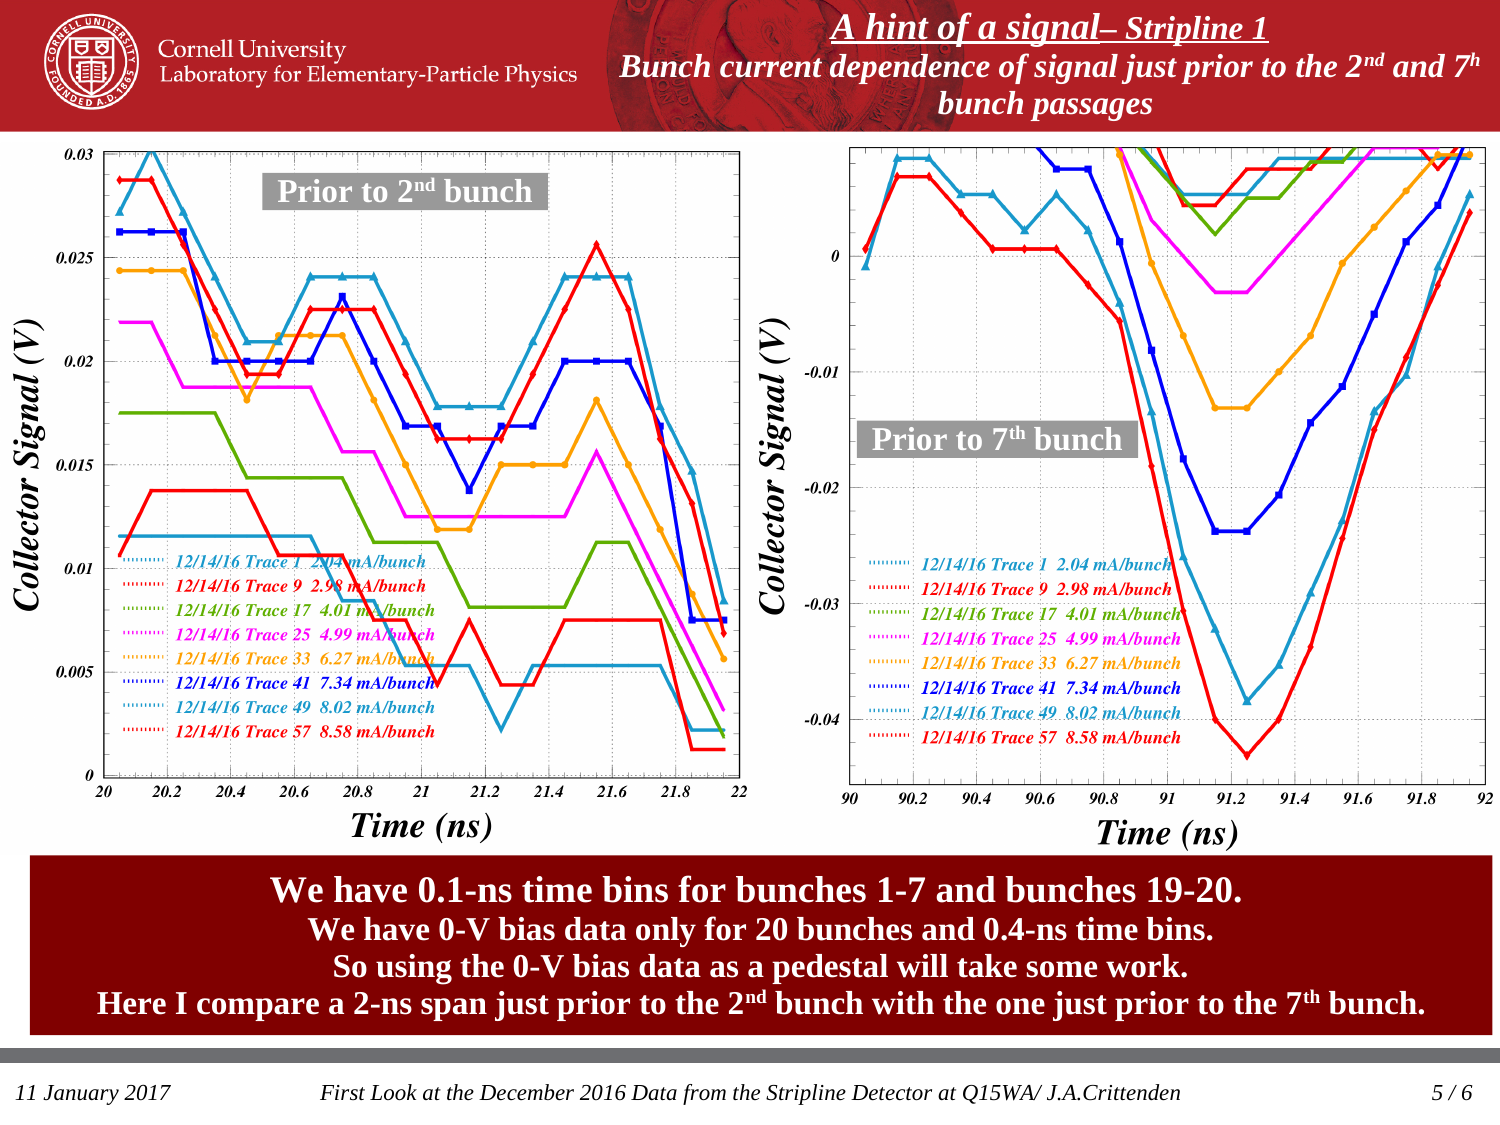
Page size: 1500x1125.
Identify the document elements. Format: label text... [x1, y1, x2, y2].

picture [0, 142, 1500, 856]
text_box Prior to 7th bunch [856, 420, 1139, 458]
title A hint of a signal– Stripline 1 Bunch current dependence of signal just prior to the 2nd and 7h bunch passages [600, 5, 1500, 123]
picture [0, 0, 1500, 132]
text_box Prior to 2nd bunch [262, 172, 548, 211]
text_box We have 0.1-ns time bins for bunches 1-7 and bunches 19-20. We have 0-V bias data only for 20 bunches and 0.4-ns time bins. So using the 0-V bias data as a pedestal will take some work. Here I compare a 2-ns span just prior to the 2nd bunch with the one just prior to the 7th bunch. [29, 855, 1493, 1036]
